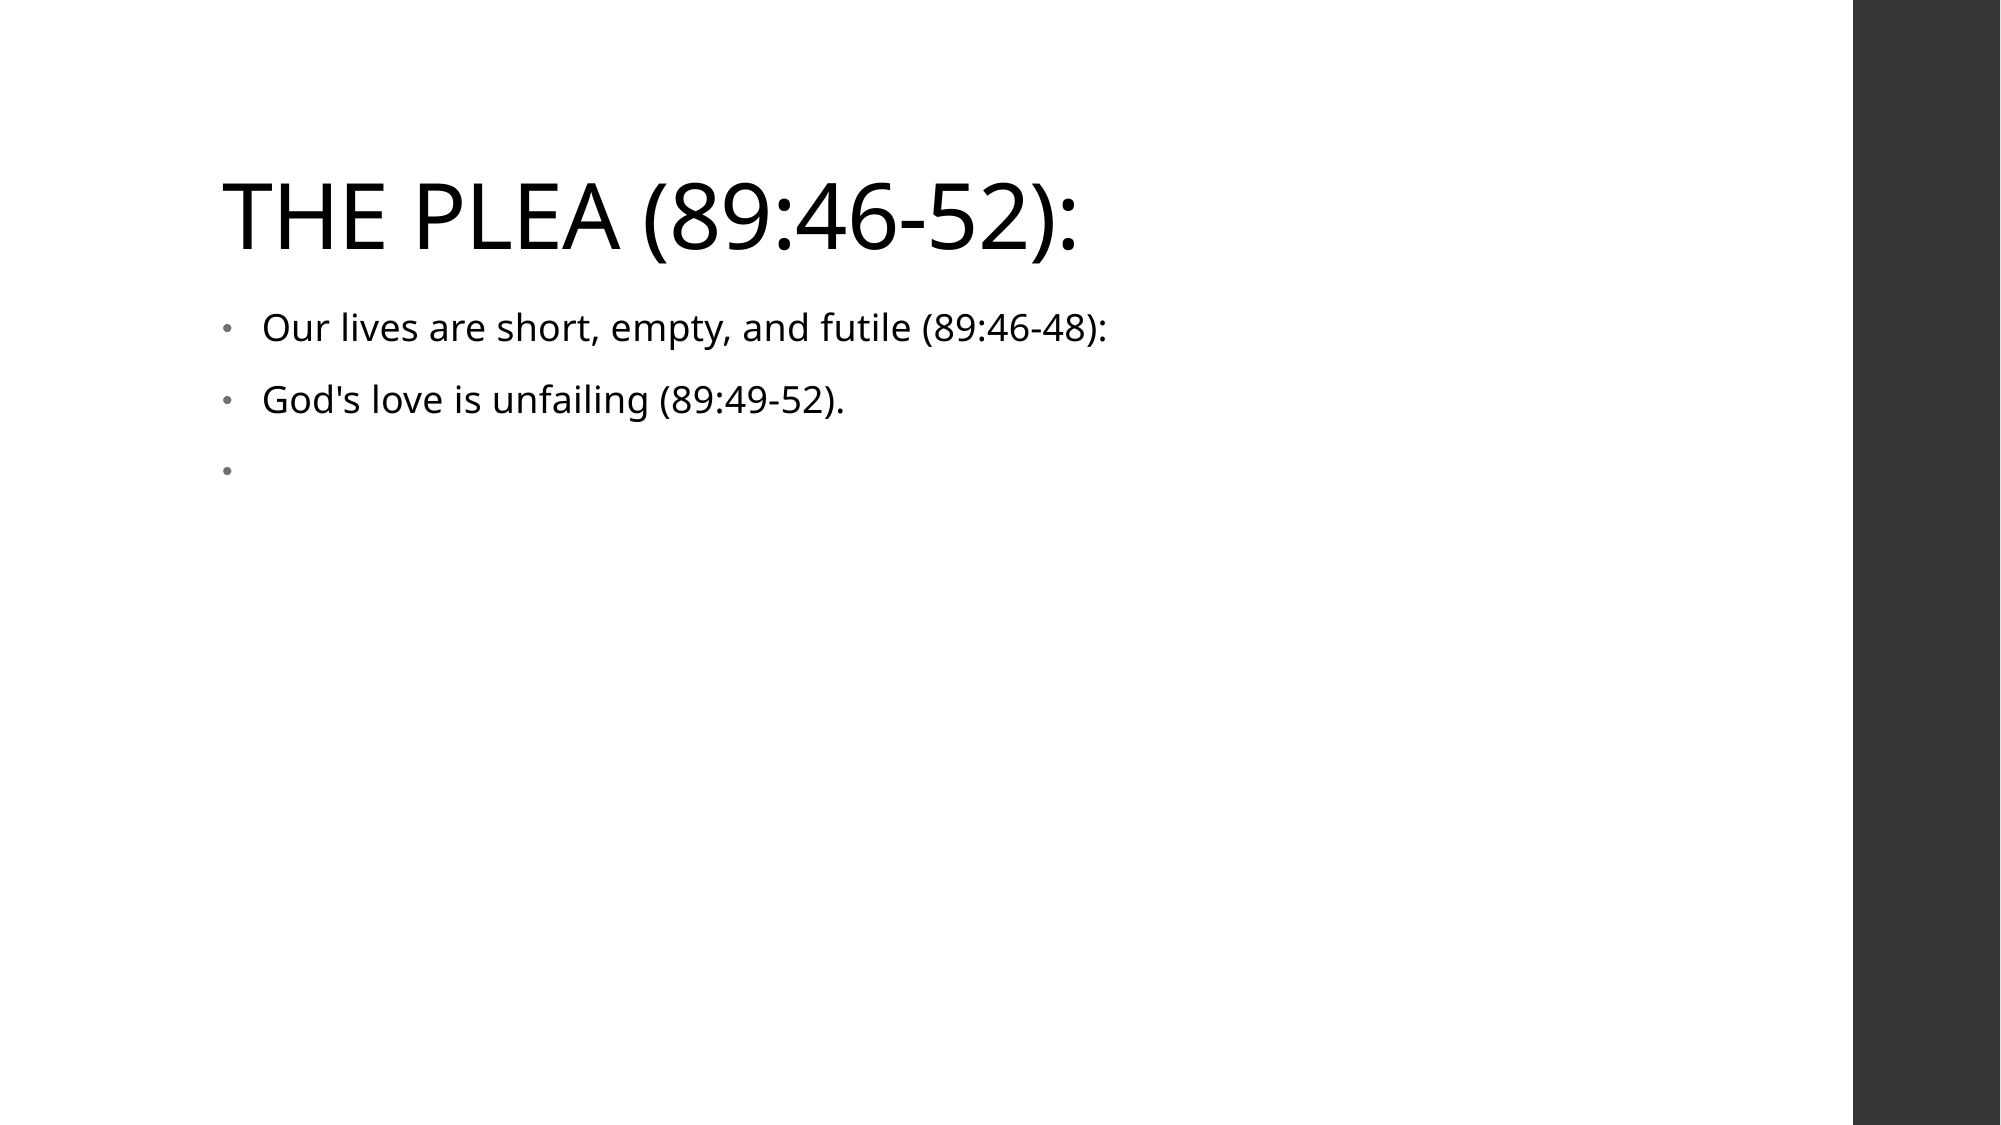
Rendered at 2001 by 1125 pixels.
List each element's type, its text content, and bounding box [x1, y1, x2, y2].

list Our lives are short, empty, and futile (89:46-48): God's love is unfailing (89:49-52). [206, 299, 1617, 1014]
title THE PLEA (89:46-52): [206, 60, 1797, 278]
